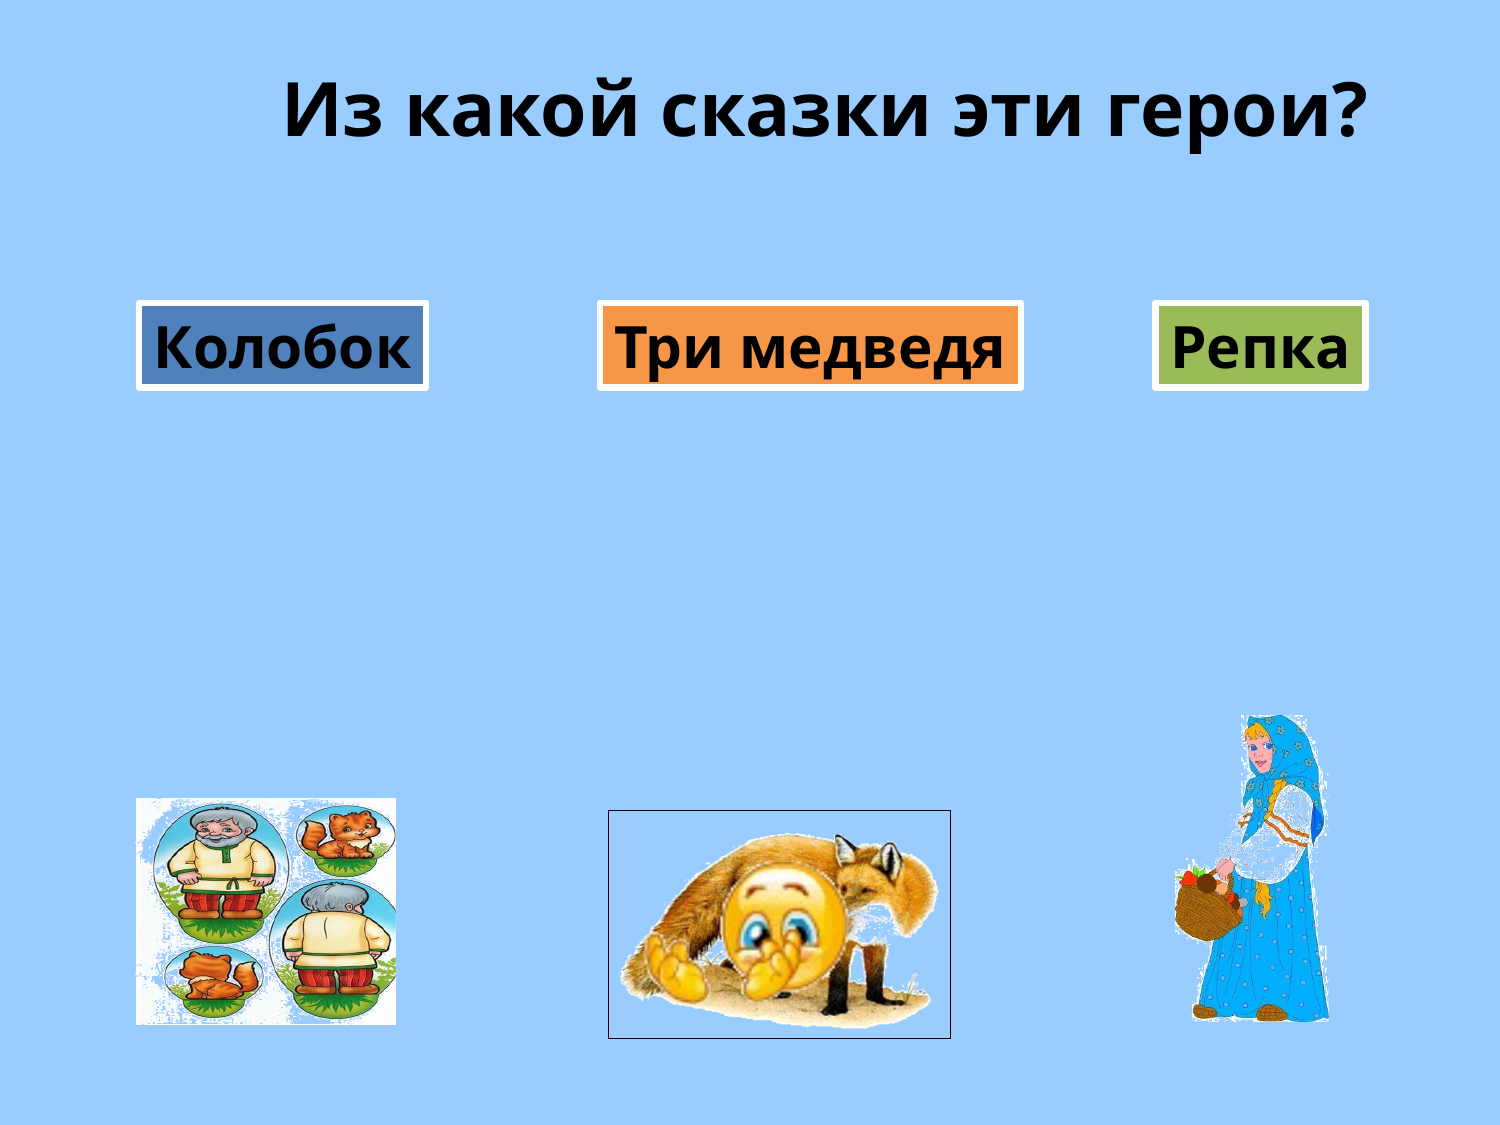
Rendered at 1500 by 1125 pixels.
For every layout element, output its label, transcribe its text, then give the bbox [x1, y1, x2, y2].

picture [1294, 744, 1302, 749]
text_box Репка [1155, 302, 1366, 388]
picture [1310, 1013, 1329, 1022]
title Из какой сказки эти герои? [150, 54, 1500, 243]
picture [1277, 727, 1284, 734]
text_box Колобок [139, 302, 426, 388]
text_box Три медведя [599, 302, 1022, 388]
picture [135, 798, 396, 1025]
picture [608, 810, 951, 1039]
picture [1175, 715, 1329, 1022]
